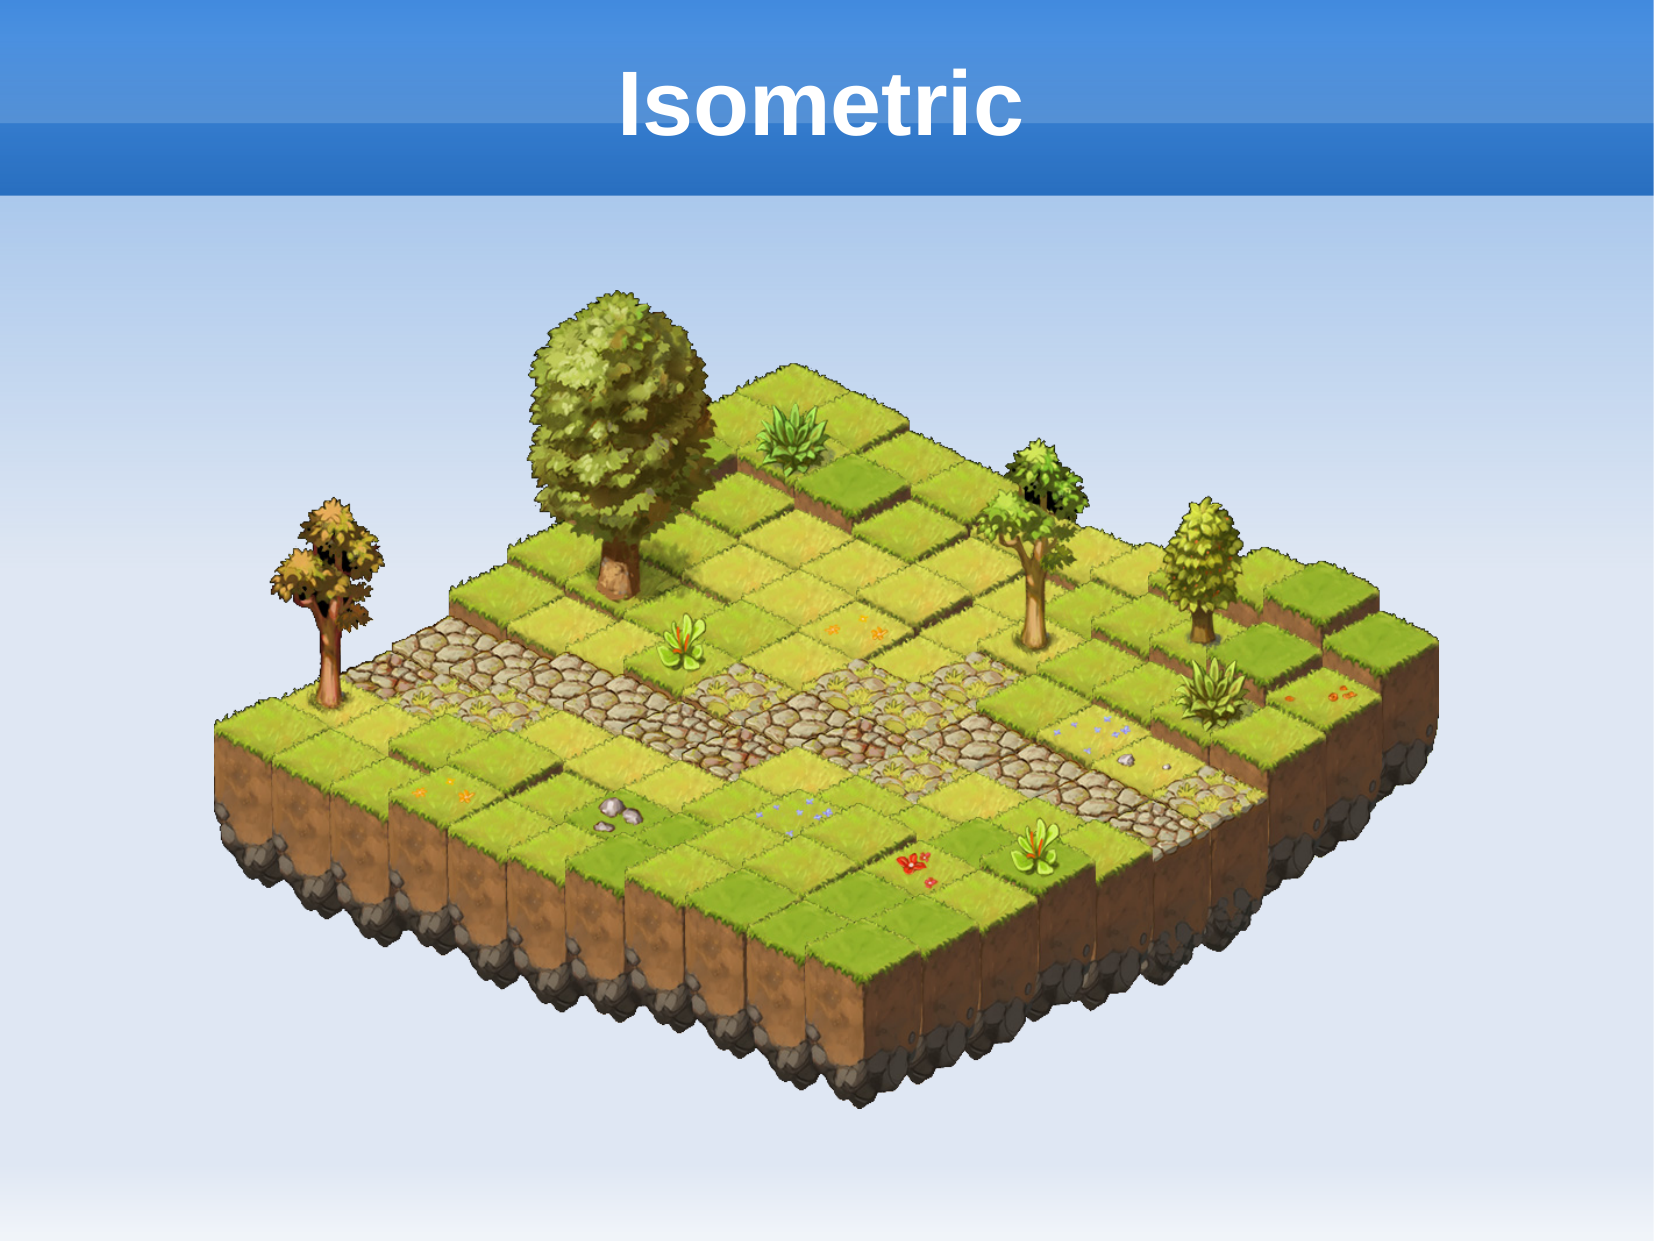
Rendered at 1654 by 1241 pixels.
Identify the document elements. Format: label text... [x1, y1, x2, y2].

title Isometric [76, 0, 1565, 208]
picture [0, 0, 1654, 1241]
